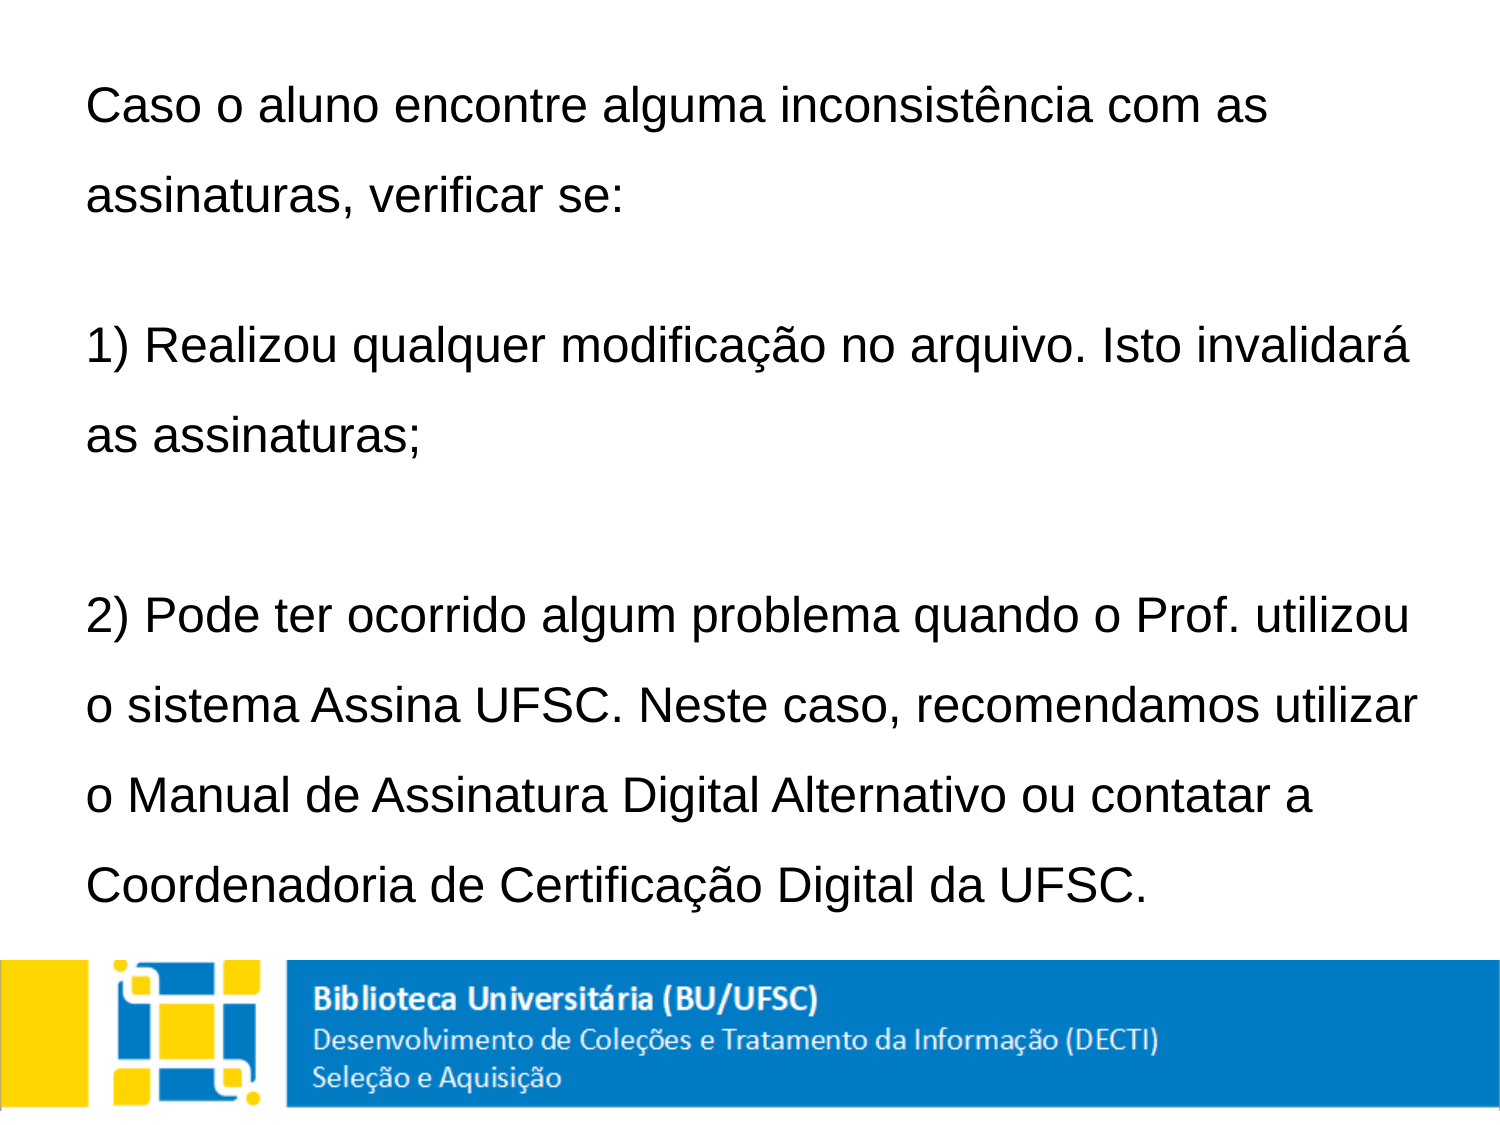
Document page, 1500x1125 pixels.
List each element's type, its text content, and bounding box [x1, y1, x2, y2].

picture [0, 960, 1500, 1111]
text_box Caso o aluno encontre alguma inconsistência com as assinaturas, verificar se: 1) Realizou qualquer modificação no arquivo. Isto invalidará as assinaturas; 2) Pode ter ocorrido algum problema quando o Prof. utilizou o sistema Assina UFSC. Neste caso, recomendamos utilizar o Manual de Assinatura Digital Alternativo ou contatar a Coordenadoria de Certificação Digital da UFSC. [70, 35, 1441, 692]
